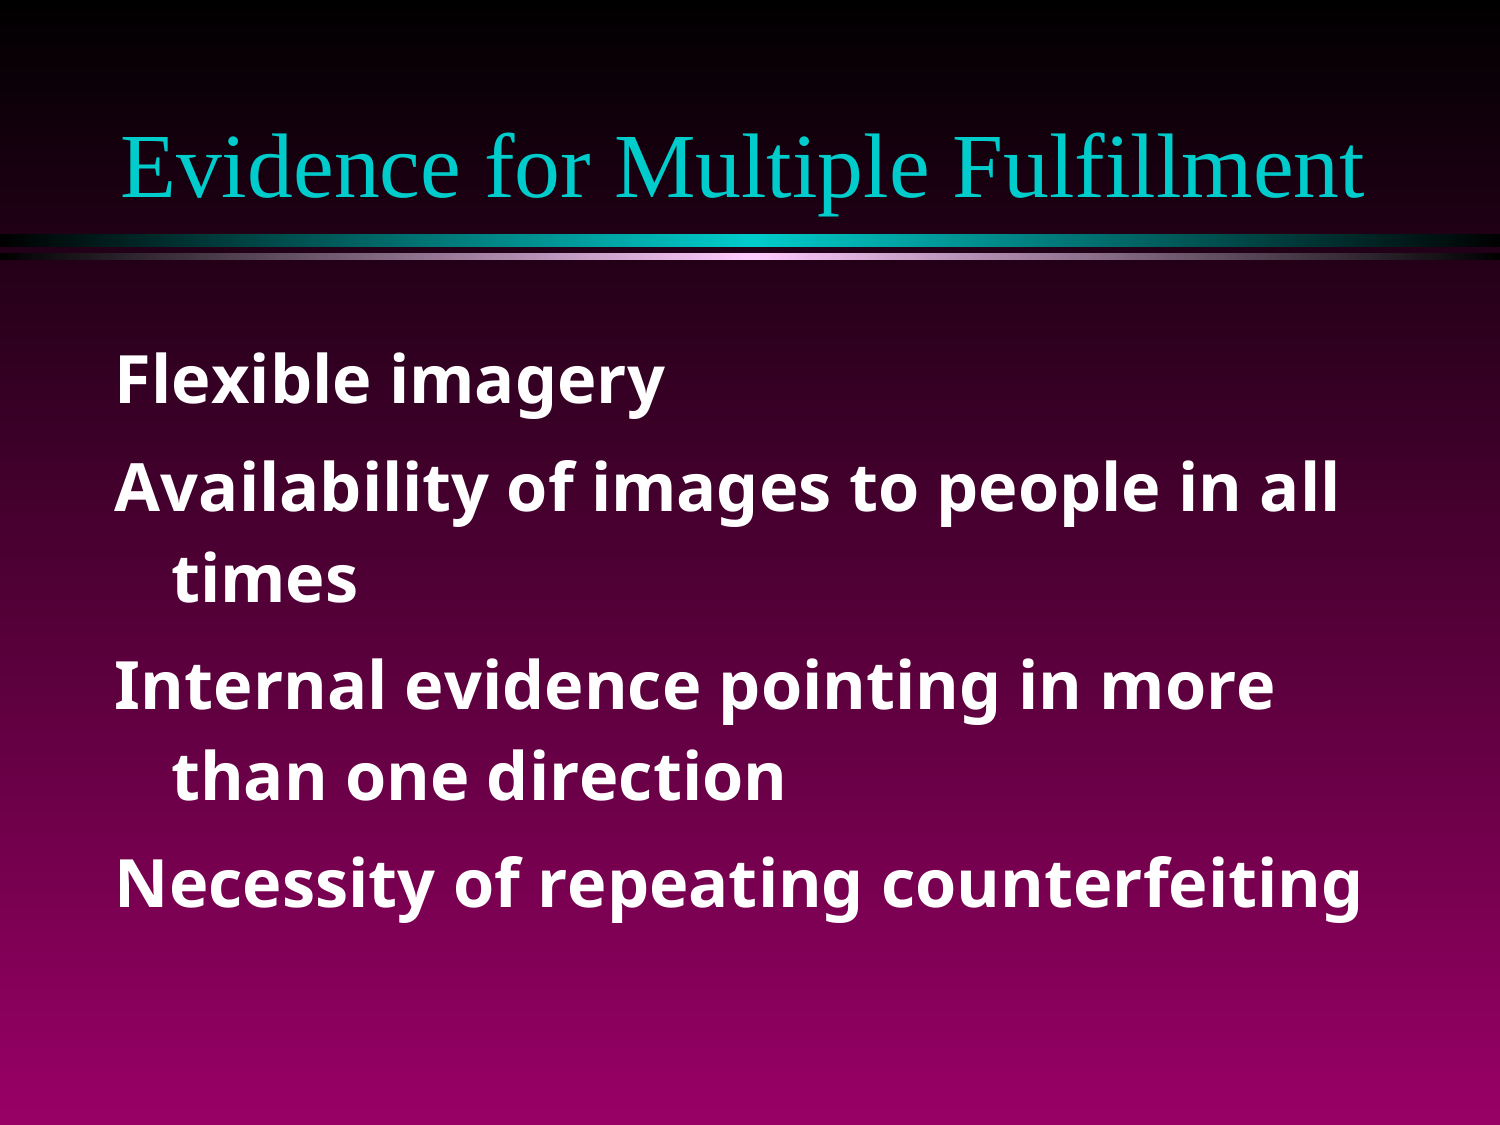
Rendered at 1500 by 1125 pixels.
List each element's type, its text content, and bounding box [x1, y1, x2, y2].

list Flexible imagery Availability of images to people in all times Internal evidence pointing in more than one direction Necessity of repeating counterfeiting [99, 324, 1388, 1001]
title Evidence for Multiple Fulfillment [99, 37, 1388, 225]
